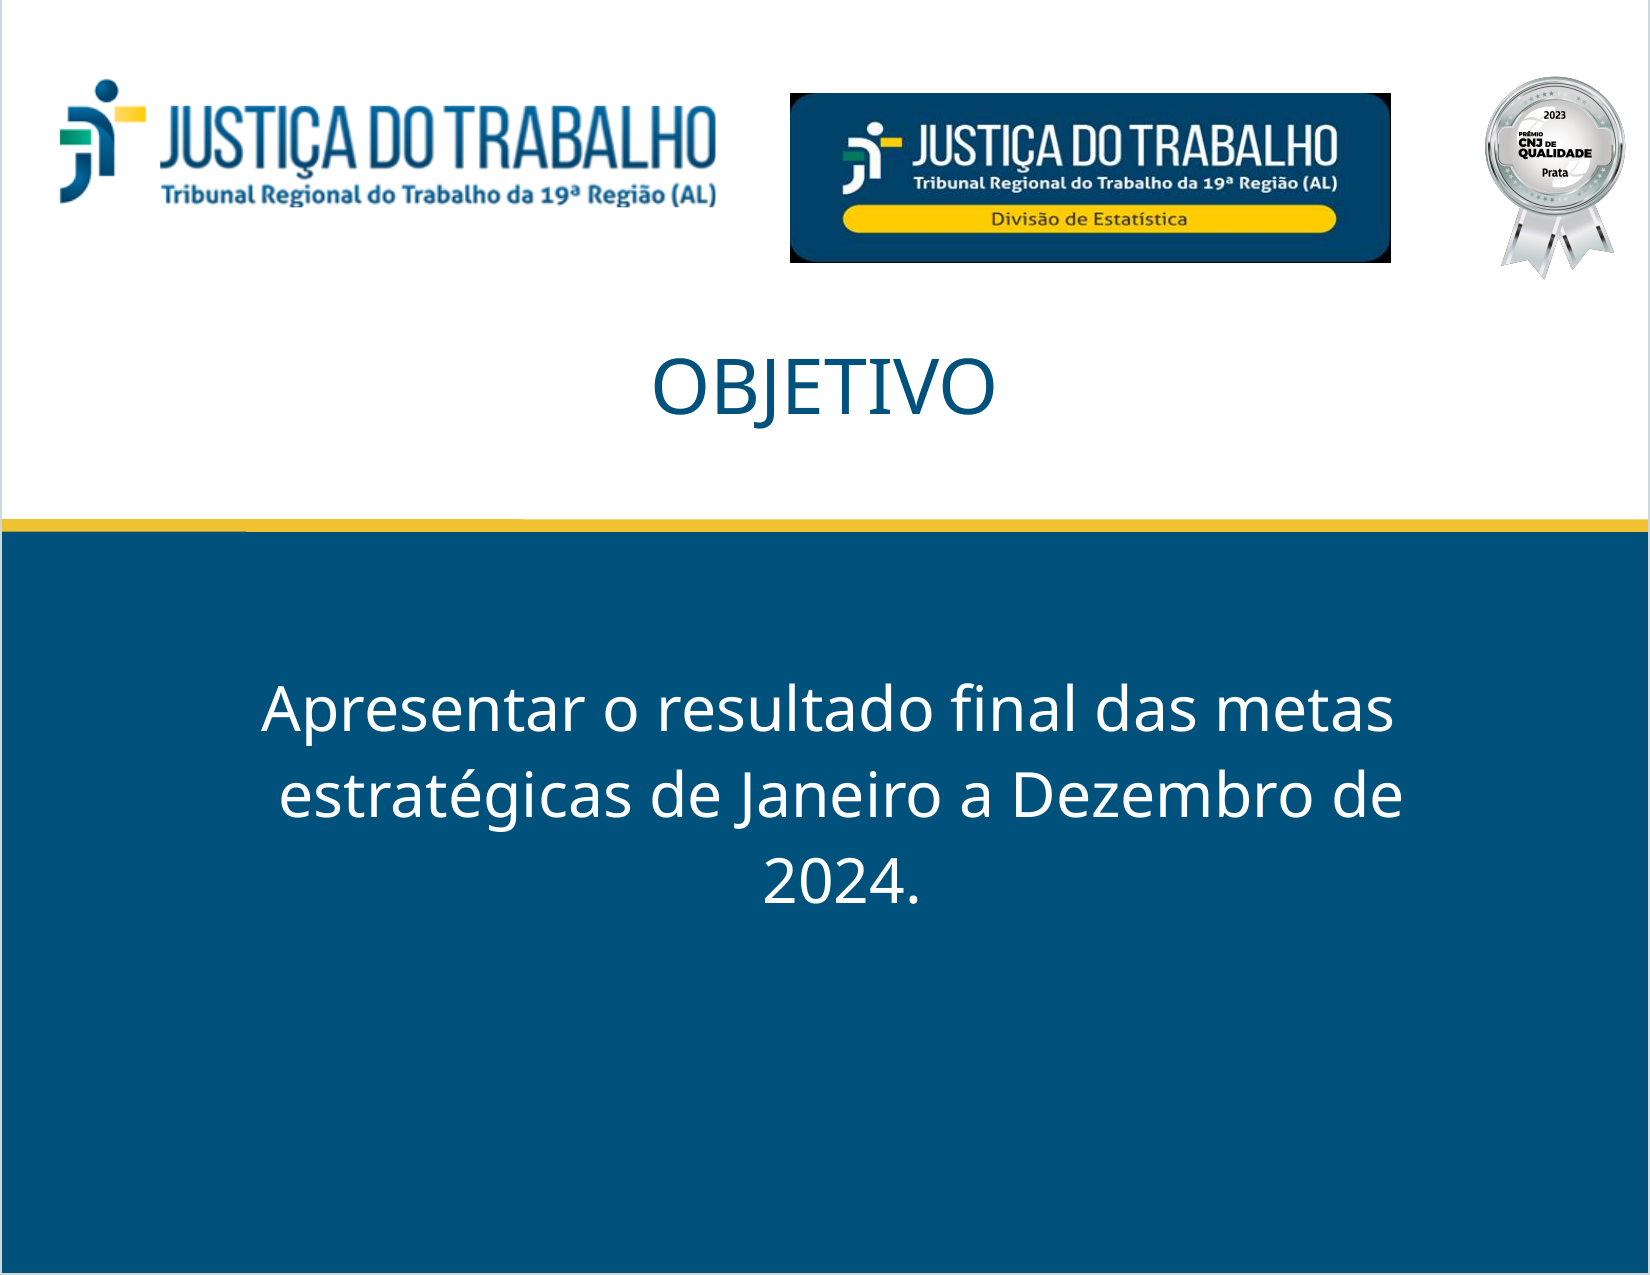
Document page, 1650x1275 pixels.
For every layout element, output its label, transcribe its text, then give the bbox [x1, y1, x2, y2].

text_box [0, 0, 1650, 1275]
picture [1484, 75, 1626, 281]
picture [49, 76, 727, 211]
picture [790, 93, 1391, 263]
title OBJETIVO [165, 262, 1485, 449]
list Apresentar o resultado final das metas estratégicas de Janeiro a Dezembro de 2024. [148, 639, 1508, 1073]
